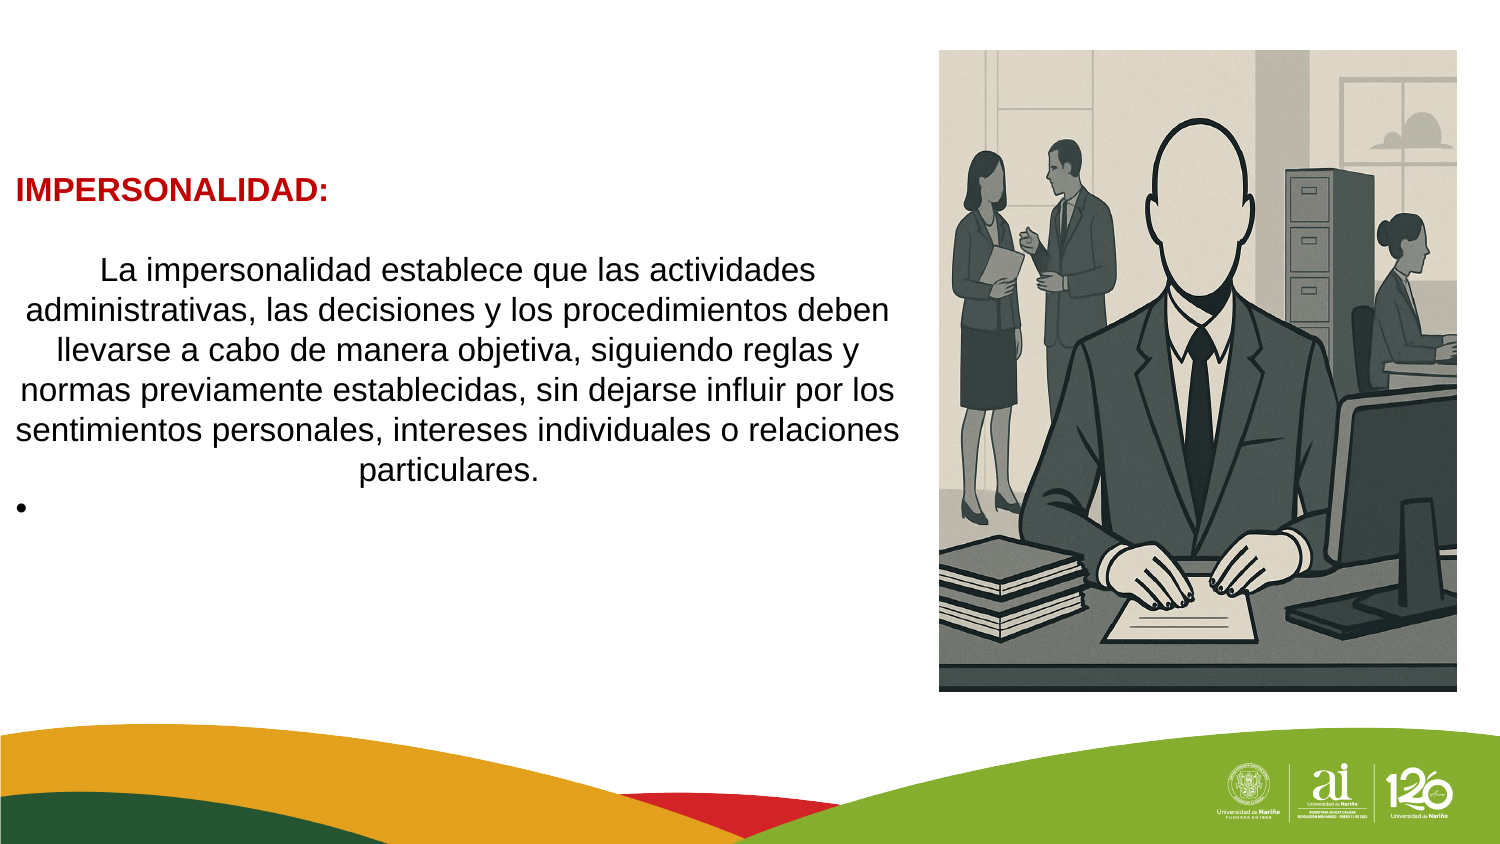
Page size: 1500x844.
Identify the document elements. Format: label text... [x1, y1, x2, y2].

text_box IMPERSONALIDAD: La impersonalidad establece que las actividades administrativas, las decisiones y los procedimientos deben llevarse a cabo de manera objetiva, siguiendo reglas y normas previamente establecidas, sin dejarse influir por los sentimientos personales, intereses individuales o relaciones particulares. [0, 161, 952, 793]
picture [0, 12, 1500, 844]
